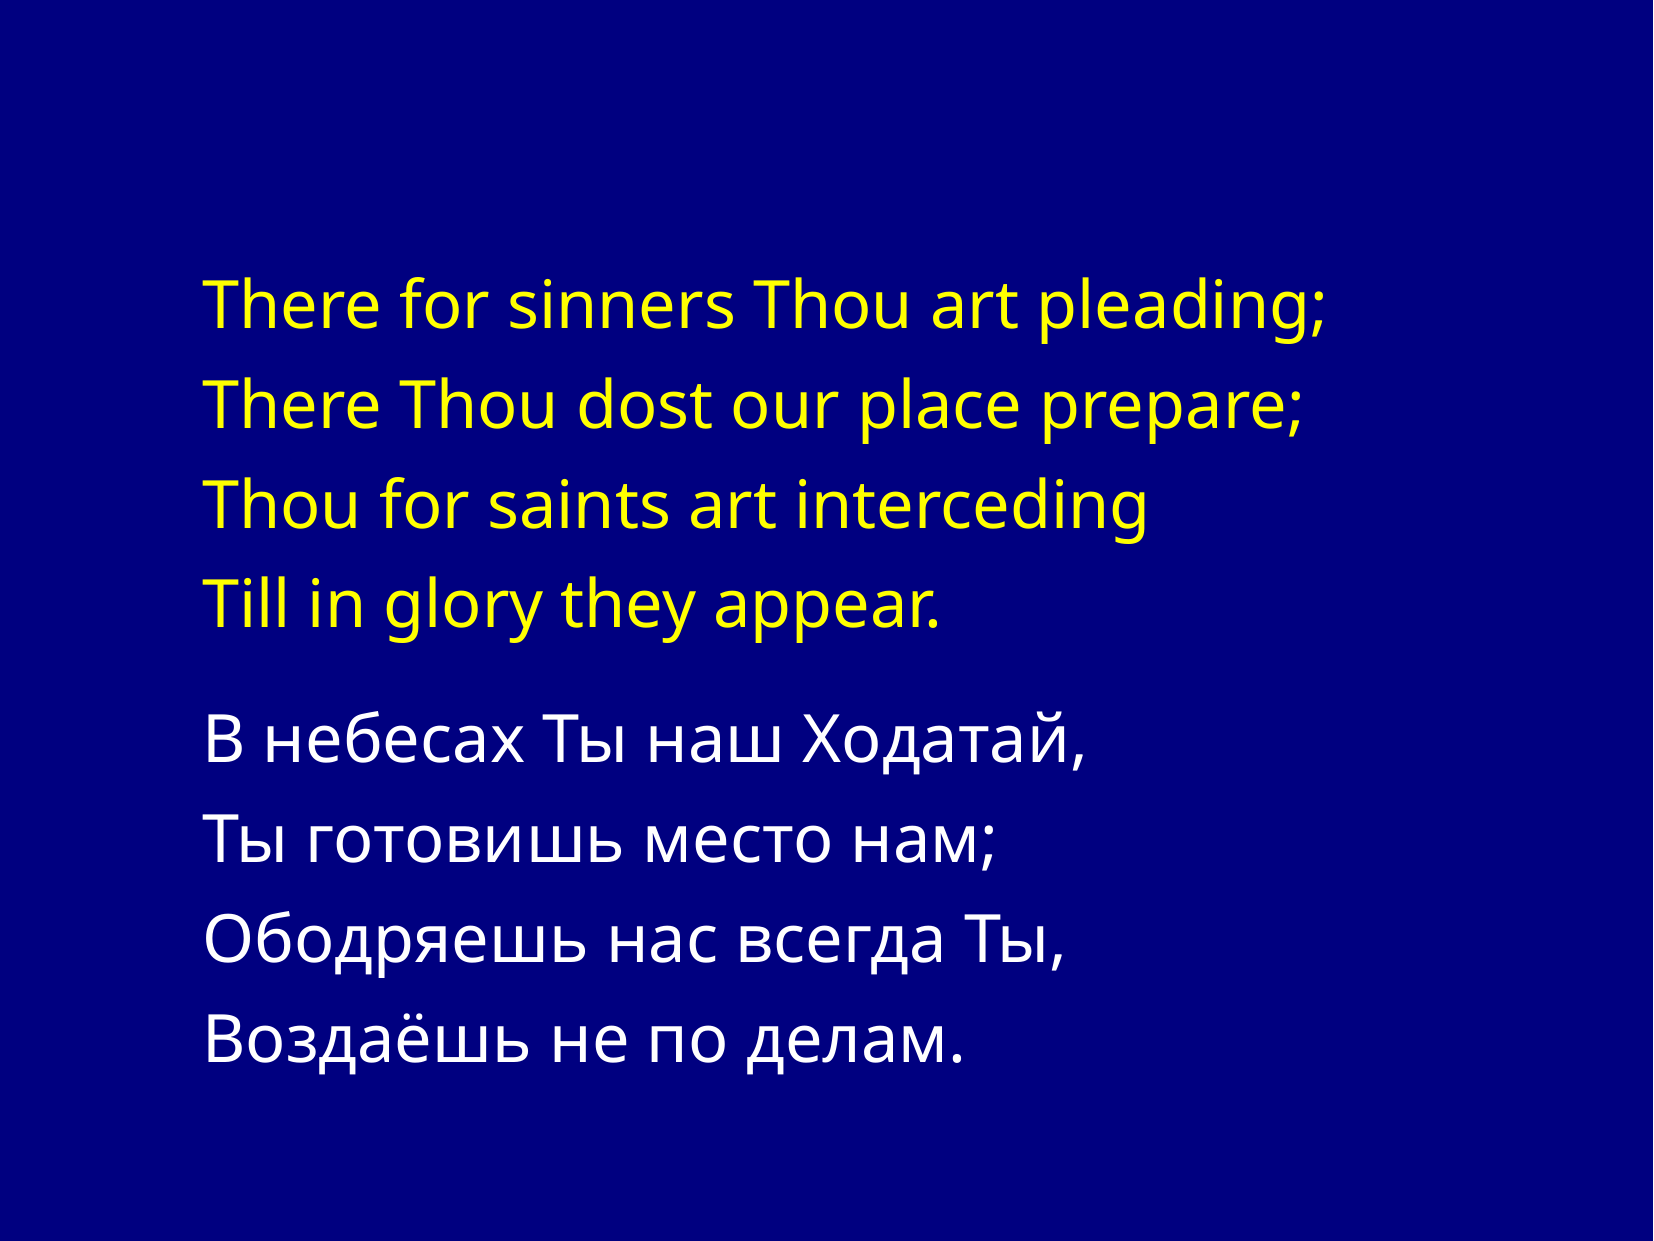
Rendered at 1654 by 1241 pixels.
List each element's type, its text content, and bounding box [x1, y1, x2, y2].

text_box В небесах Ты наш Ходатай, Ты готовишь место нам; Ободряешь нас всегда Ты, Воздаёшь не по делам. [75, 675, 1576, 1163]
text_box There for sinners Thou art pleading; There Thou dost our place prepare; Thou for saints art interceding Till in glory they appear. [75, 150, 1576, 638]
